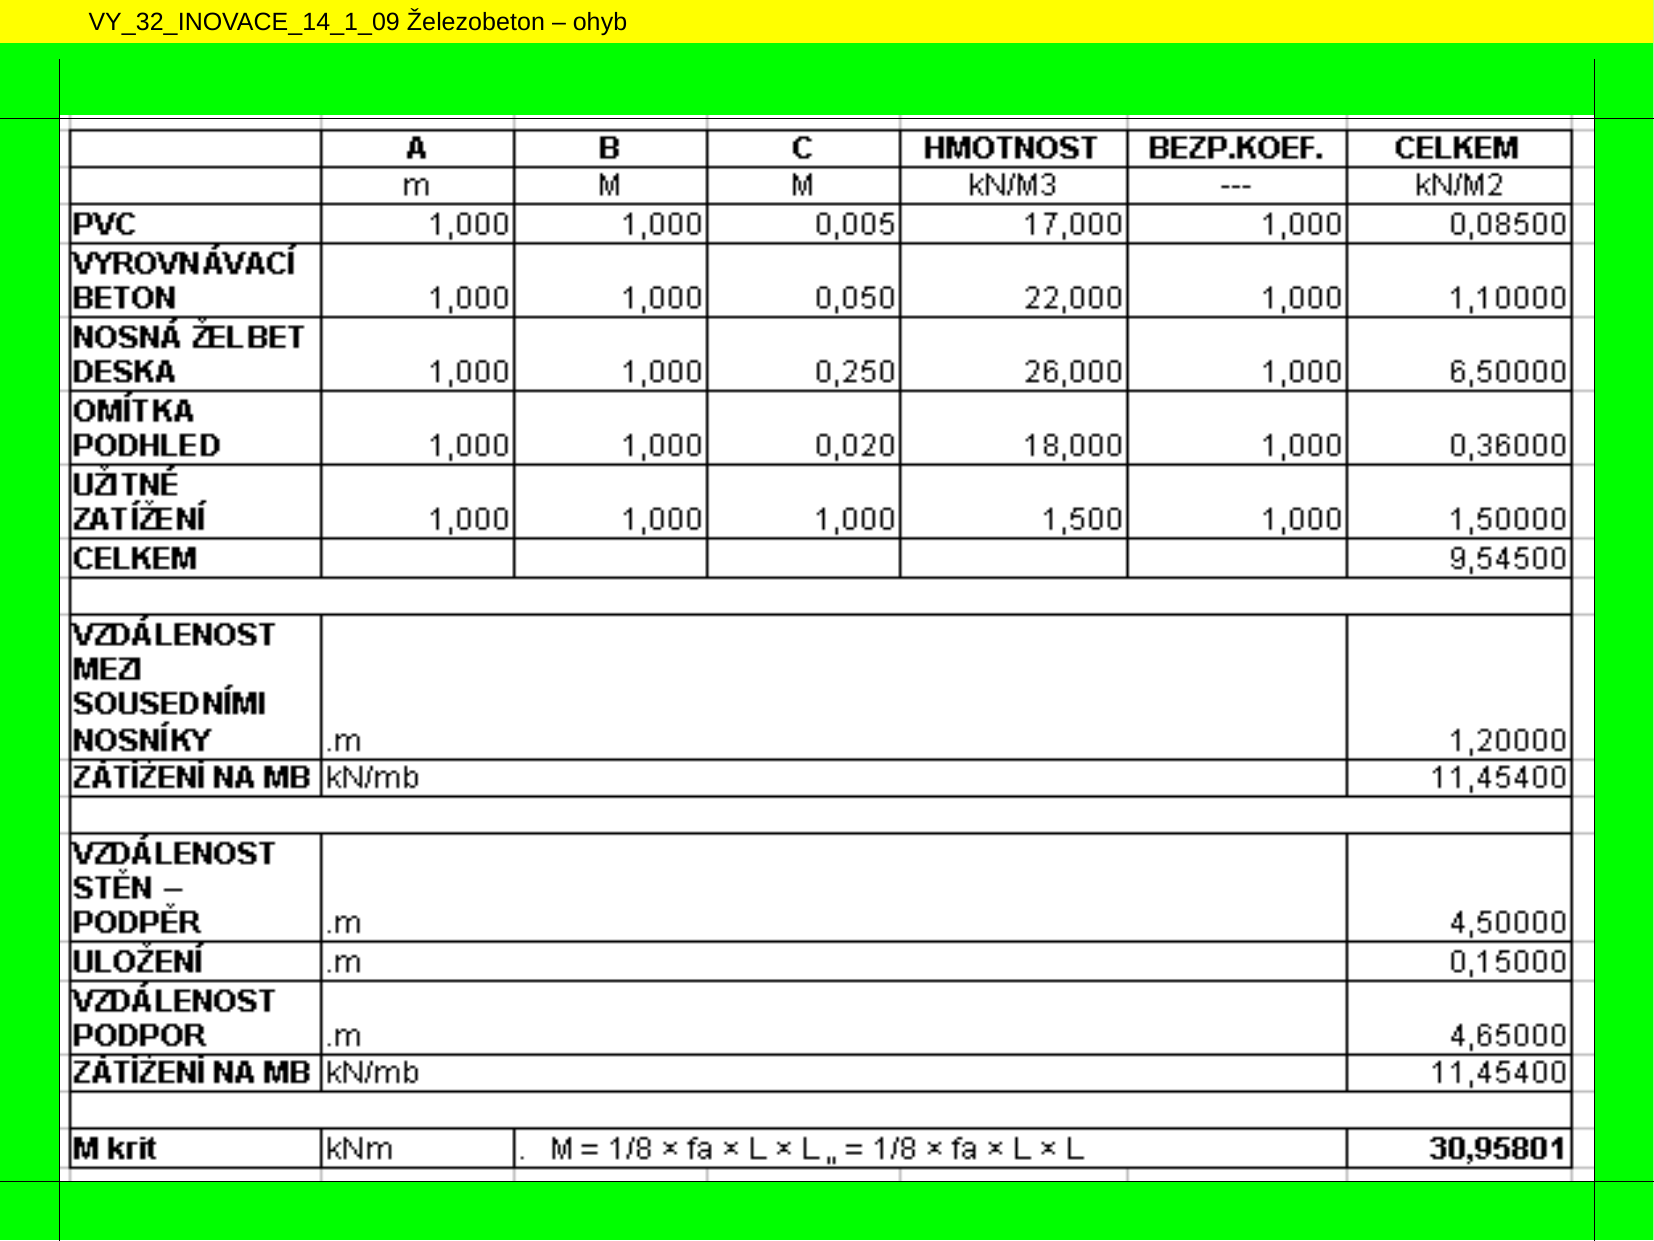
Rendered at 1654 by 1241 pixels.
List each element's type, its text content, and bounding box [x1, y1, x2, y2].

text_box VY_32_INOVACE_14_1_09 Železobeton – ohyb [0, 0, 1654, 43]
picture [60, 119, 1594, 1181]
